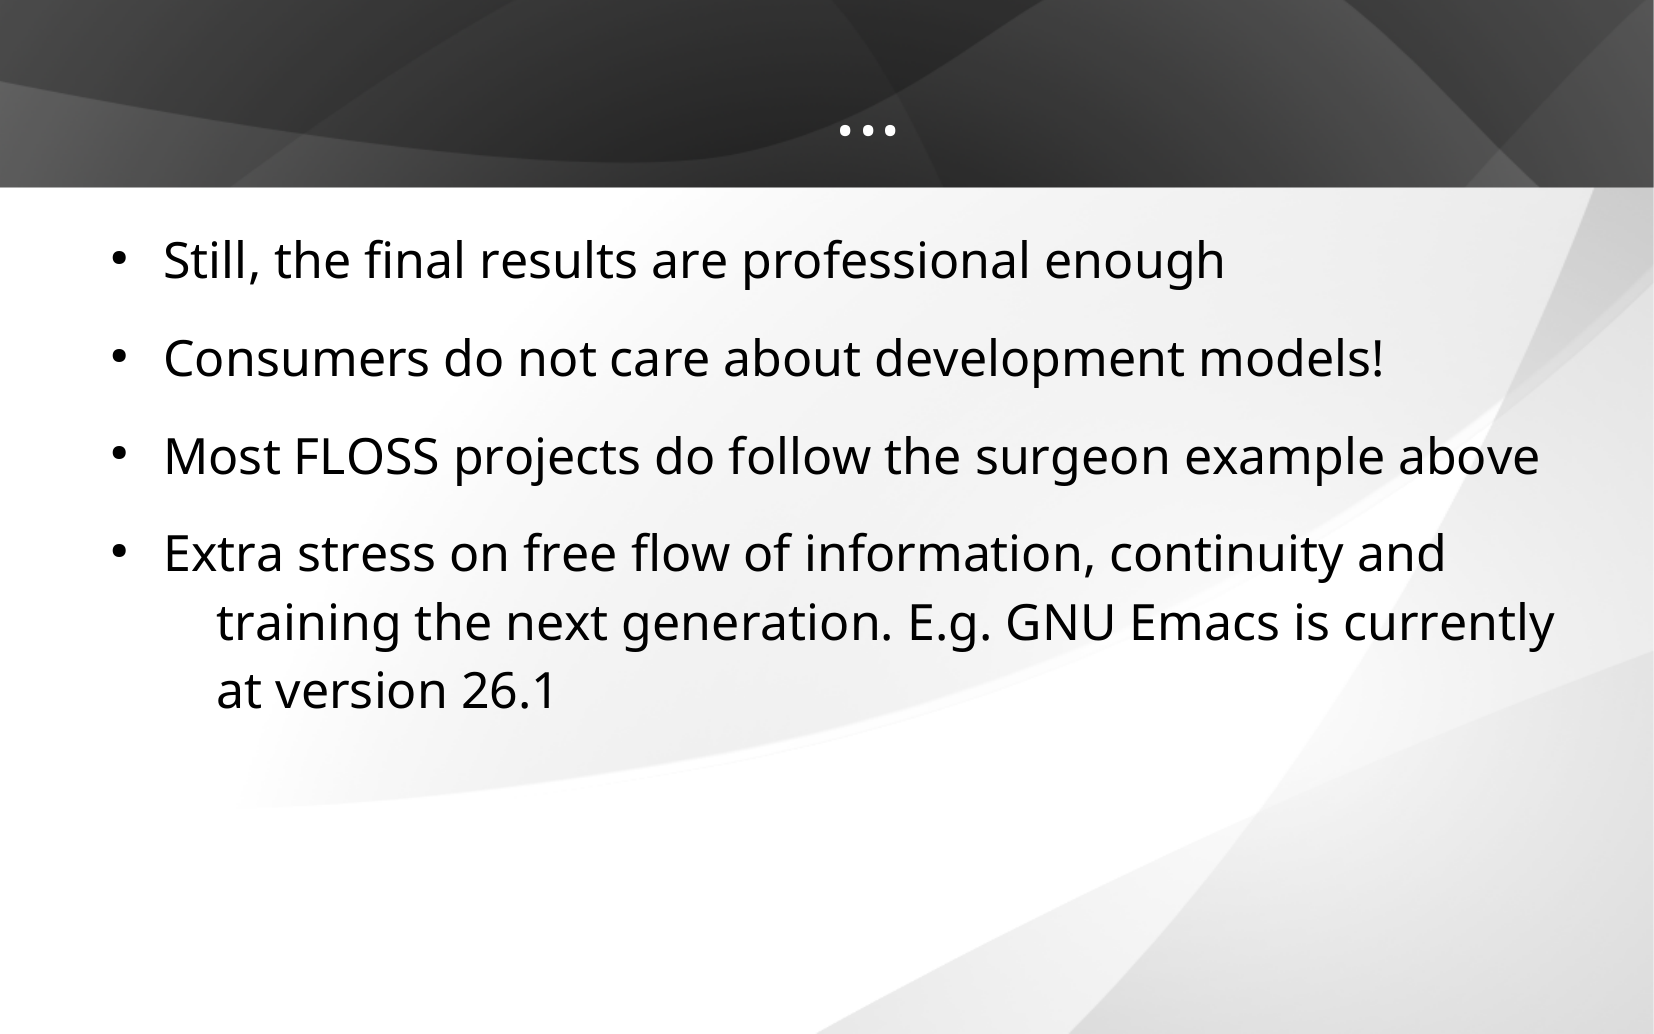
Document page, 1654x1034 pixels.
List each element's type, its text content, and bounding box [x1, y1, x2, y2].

picture [0, 0, 1654, 1034]
title ... [124, 0, 1613, 208]
list Still, the final results are professional enough Consumers do not care about development models! Most FLOSS projects do follow the surgeon example above Extra stress on free flow of information, continuity and training the next generation. E.g. GNU Emacs is currently at version 26.1 [75, 225, 1613, 1013]
